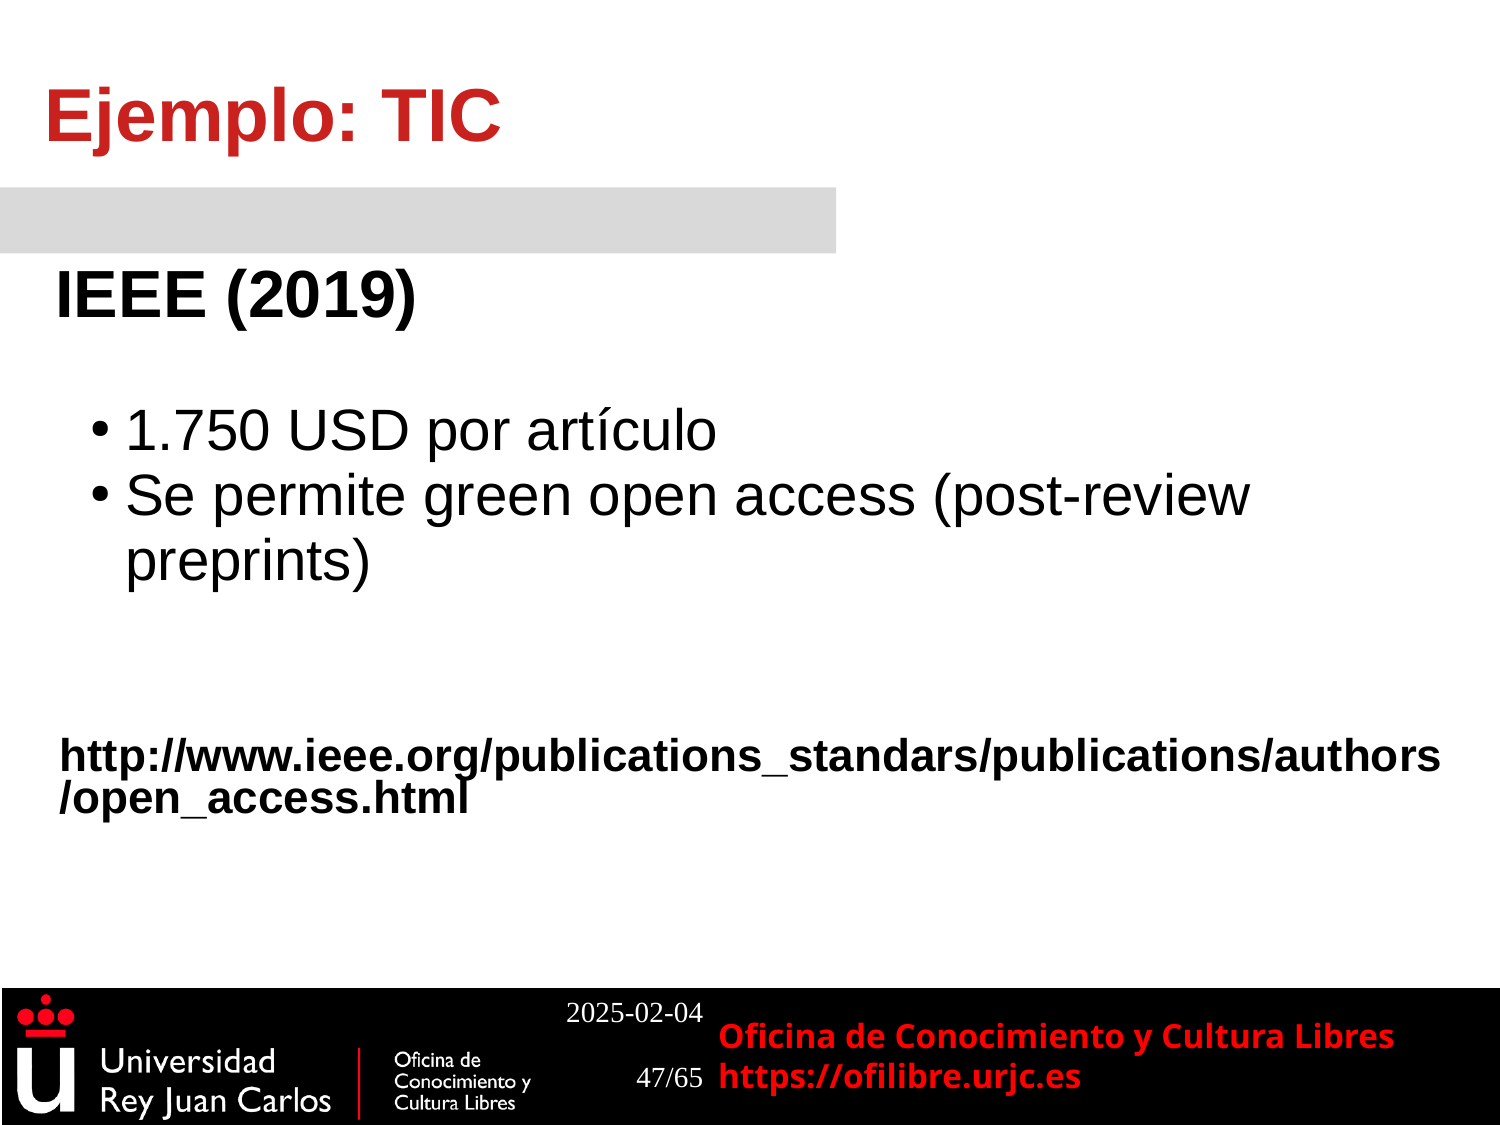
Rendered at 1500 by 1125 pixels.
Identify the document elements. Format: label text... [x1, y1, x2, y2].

text_box 1.750 USD por artículo Se permite green open access (post-review preprints) [75, 390, 1351, 601]
text_box IEEE (2019) [40, 249, 811, 340]
text_box http://www.ieee.org/publications_standars/publications/authors/open_access.html [45, 722, 1471, 841]
title [75, 7, 1425, 196]
picture [17, 994, 531, 1120]
text_box Ejemplo: TIC [30, 66, 1036, 249]
